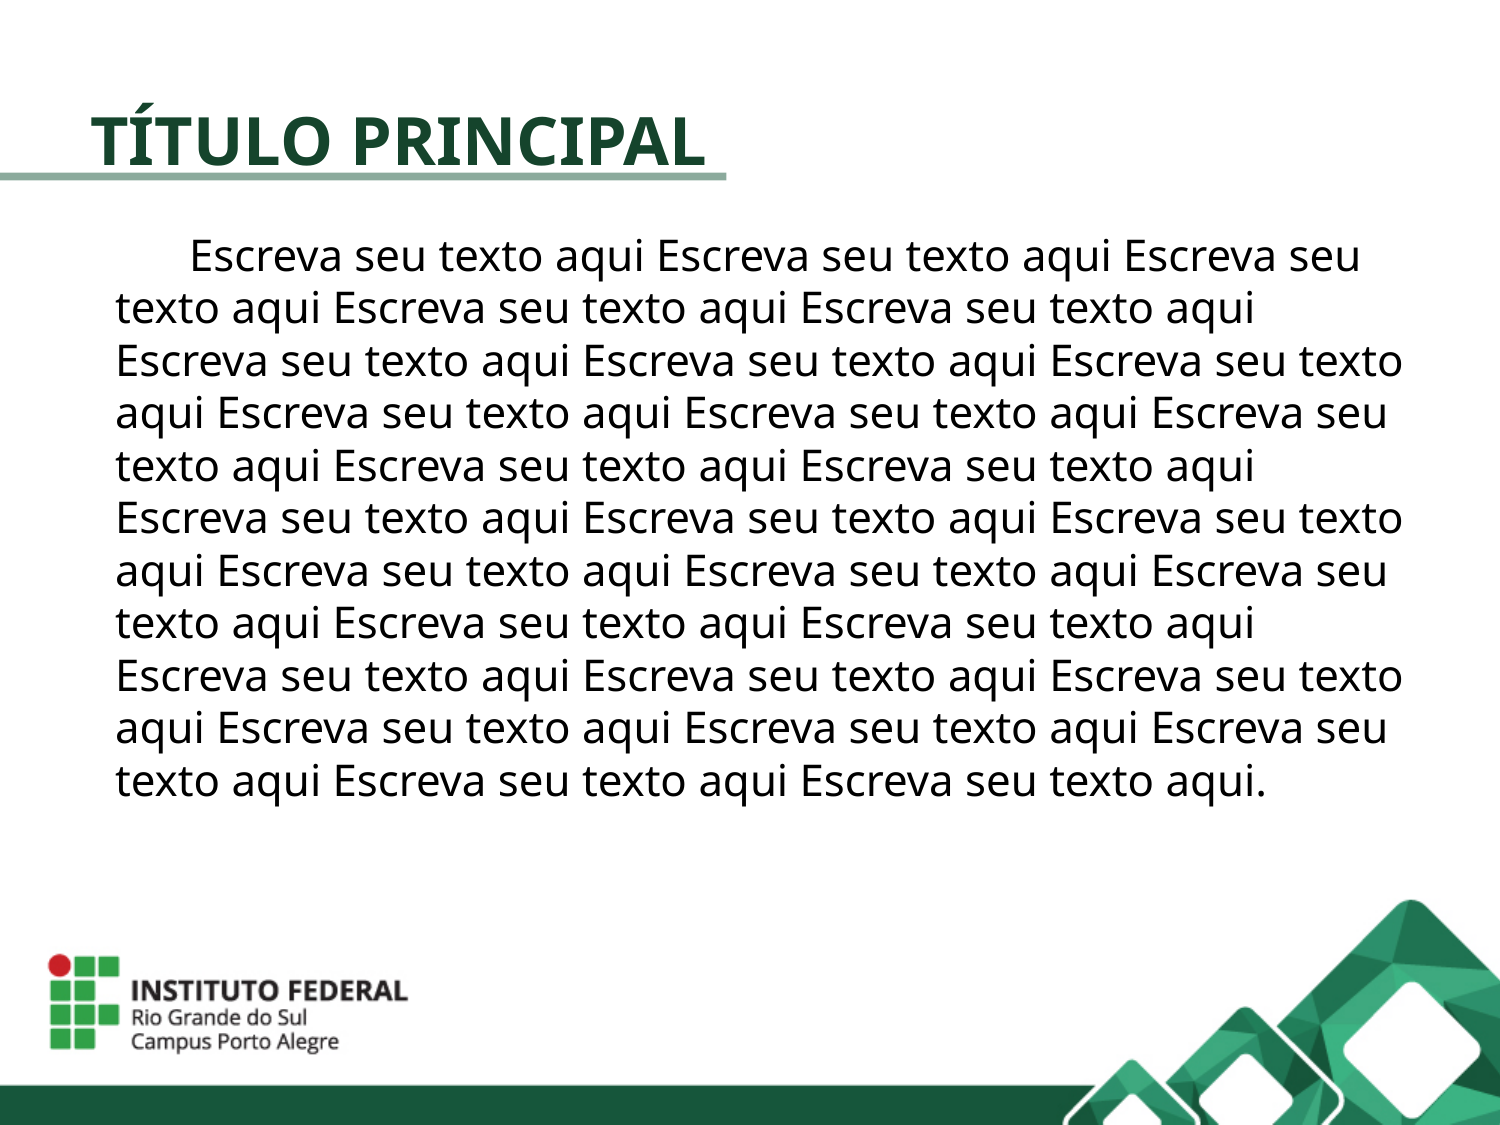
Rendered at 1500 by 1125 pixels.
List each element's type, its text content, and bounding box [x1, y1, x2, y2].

text_box [0, 173, 75, 180]
picture [0, 0, 1500, 1125]
title TÍTULO PRINCIPAL [75, 45, 1426, 233]
text_box Escreva seu texto aqui Escreva seu texto aqui Escreva seu texto aqui Escreva seu texto aqui Escreva seu texto aqui Escreva seu texto aqui Escreva seu texto aqui Escreva seu texto aqui Escreva seu texto aqui Escreva seu texto aqui Escreva seu texto aqui Escreva seu texto aqui Escreva seu texto aqui Escreva seu texto aqui Escreva seu texto aqui Escreva seu texto aqui Escreva seu texto aqui Escreva seu texto aqui Escreva seu texto aqui Escreva seu texto aqui Escreva seu texto aqui Escreva seu texto aqui Escreva seu texto aqui Escreva seu texto aqui Escreva seu texto aqui Escreva seu texto aqui Escreva seu texto aqui Escreva seu texto aqui Escreva seu texto aqui. [100, 220, 1424, 813]
